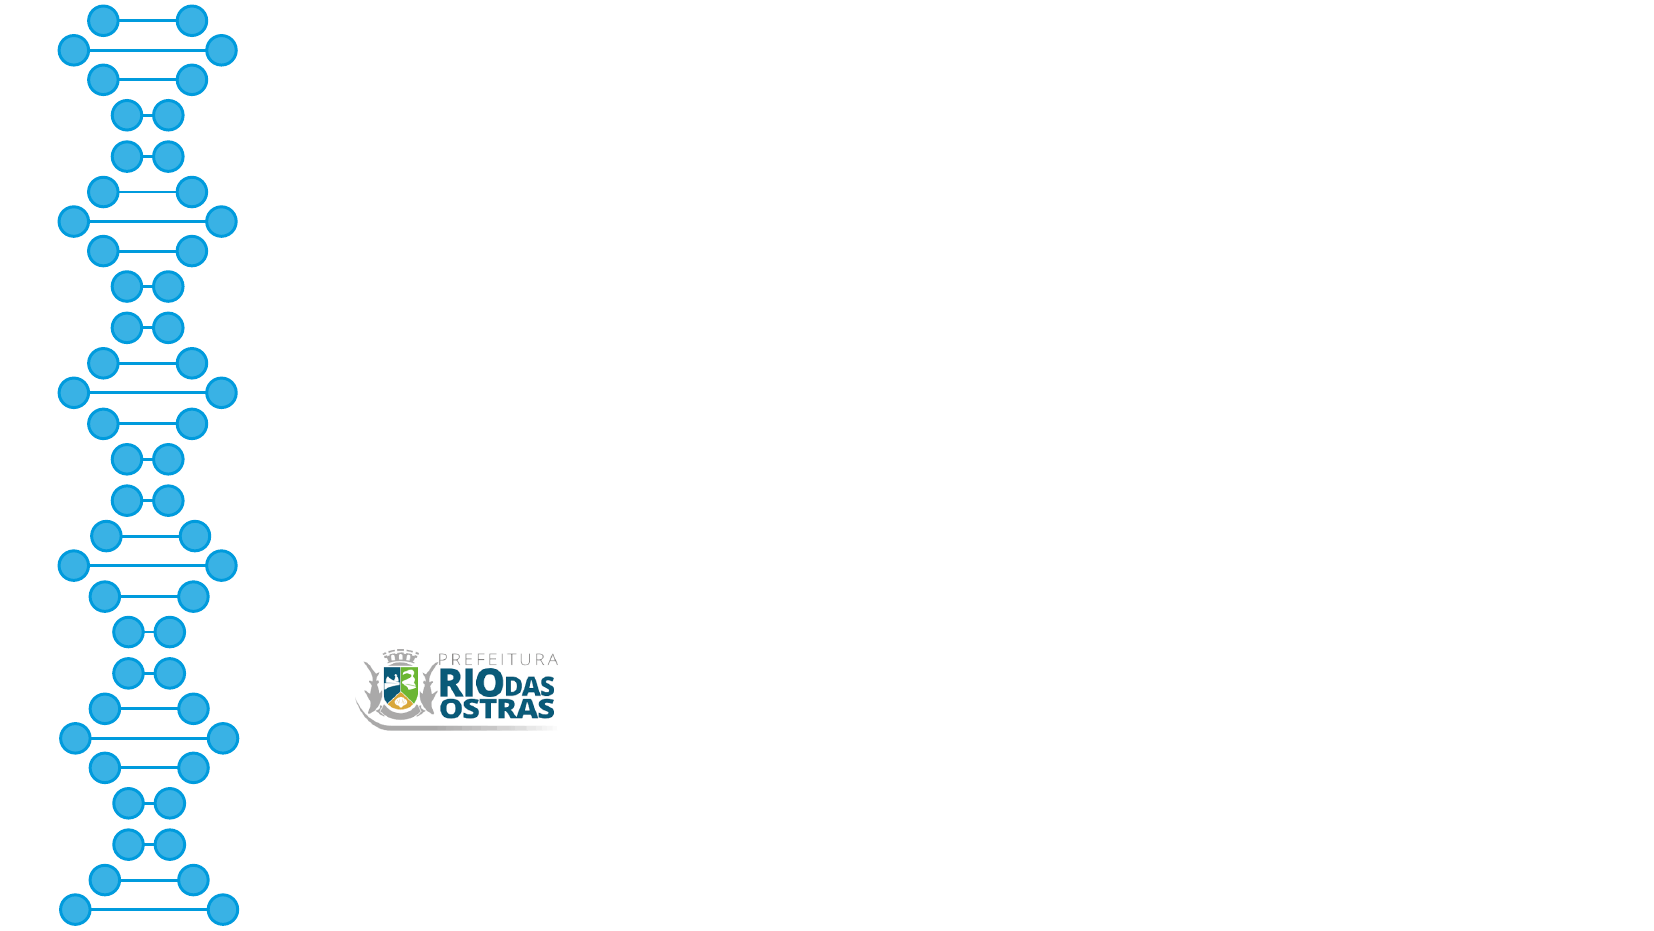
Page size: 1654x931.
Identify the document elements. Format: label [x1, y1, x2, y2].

picture [354, 649, 559, 731]
